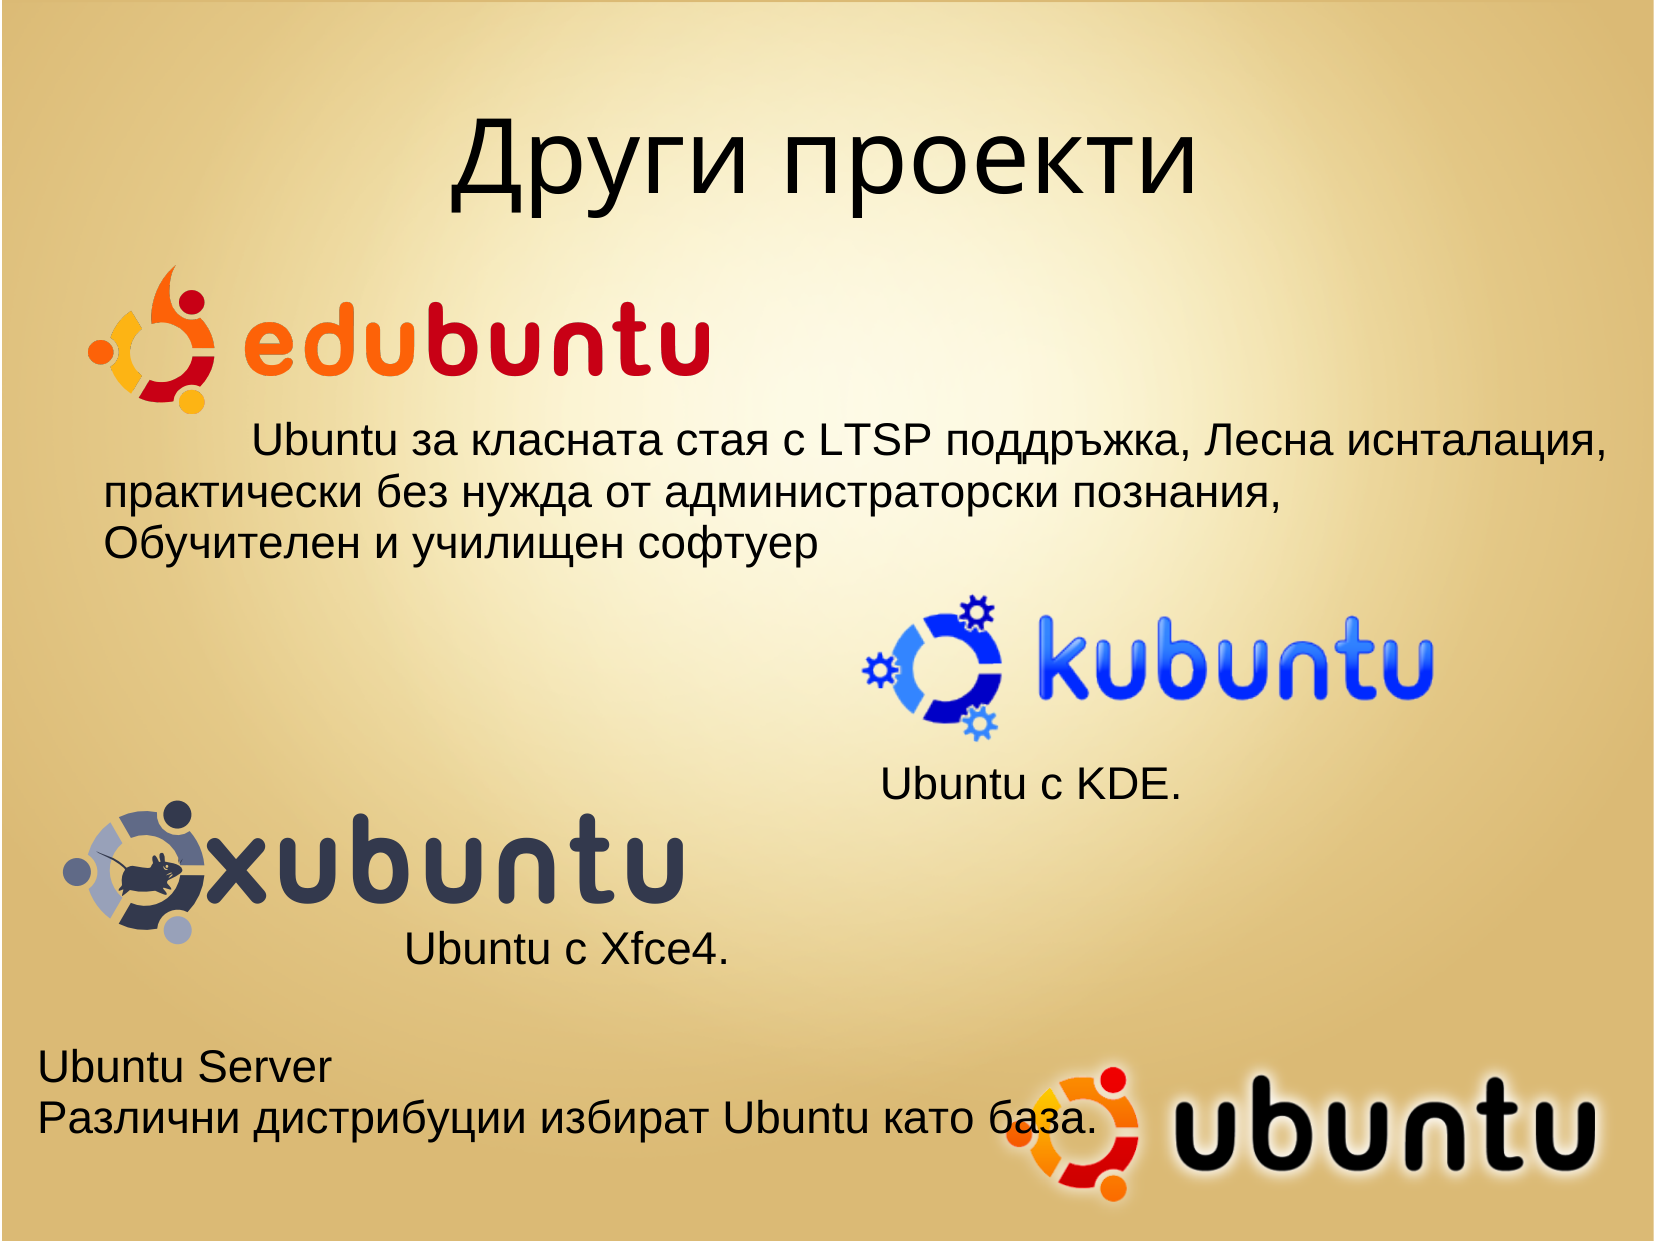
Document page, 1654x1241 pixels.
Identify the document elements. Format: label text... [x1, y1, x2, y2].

text_box Ubuntu с KDE. [865, 750, 1654, 857]
text_box Ubuntu за класната стая с LTSP поддръжка, Лесна иснталация, практически без нужда от администраторски познания, Обучителен и училищен софтуер [88, 406, 1654, 694]
text_box Ubuntu Server Различни дистрибуции избират Ubuntu като база. [9, 1033, 1149, 1222]
title Други проекти [82, 49, 1571, 257]
picture [2, 0, 1654, 1241]
text_box Ubuntu с Xfce4. [389, 915, 1178, 1022]
